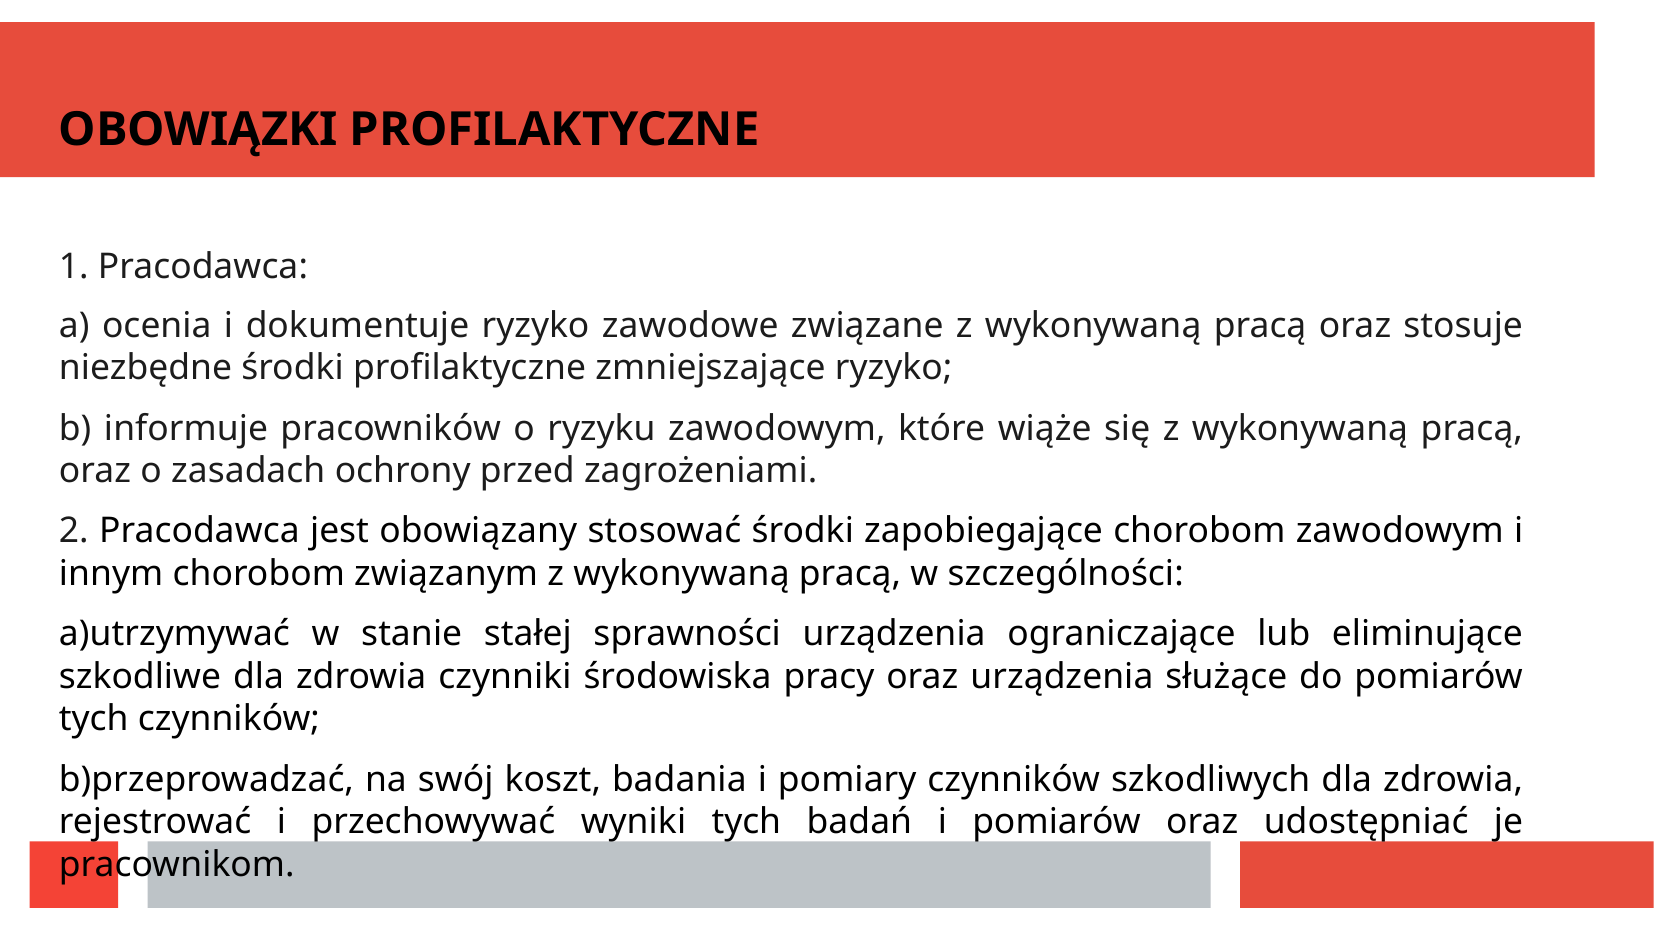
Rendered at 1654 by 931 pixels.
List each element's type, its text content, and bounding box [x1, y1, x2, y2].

title OBOWIĄZKI PROFILAKTYCZNE [59, 44, 1595, 156]
subtitle 1. Pracodawca: a) ocenia i dokumentuje ryzyko zawodowe związane z wykonywaną pracą oraz stosuje niezbędne środki profilaktyczne zmniejszające ryzyko; b) informuje pracowników o ryzyku zawodowym, które wiąże się z wykonywaną pracą, oraz o zasadach ochrony przed zagrożeniami. 2. Pracodawca jest obowiązany stosować środki zapobiegające chorobom zawodowym i innym chorobom związanym z wykonywaną pracą, w szczególności: a)utrzymywać w stanie stałej sprawności urządzenia ograniczające lub eliminujące szkodliwe dla zdrowia czynniki środowiska pracy oraz urządzenia służące do pomiarów tych czynników; b)przeprowadzać, na swój koszt, badania i pomiary czynników szkodliwych dla zdrowia, rejestrować i przechowywać wyniki tych badań i pomiarów oraz udostępniać je pracownikom. [59, 243, 1565, 820]
